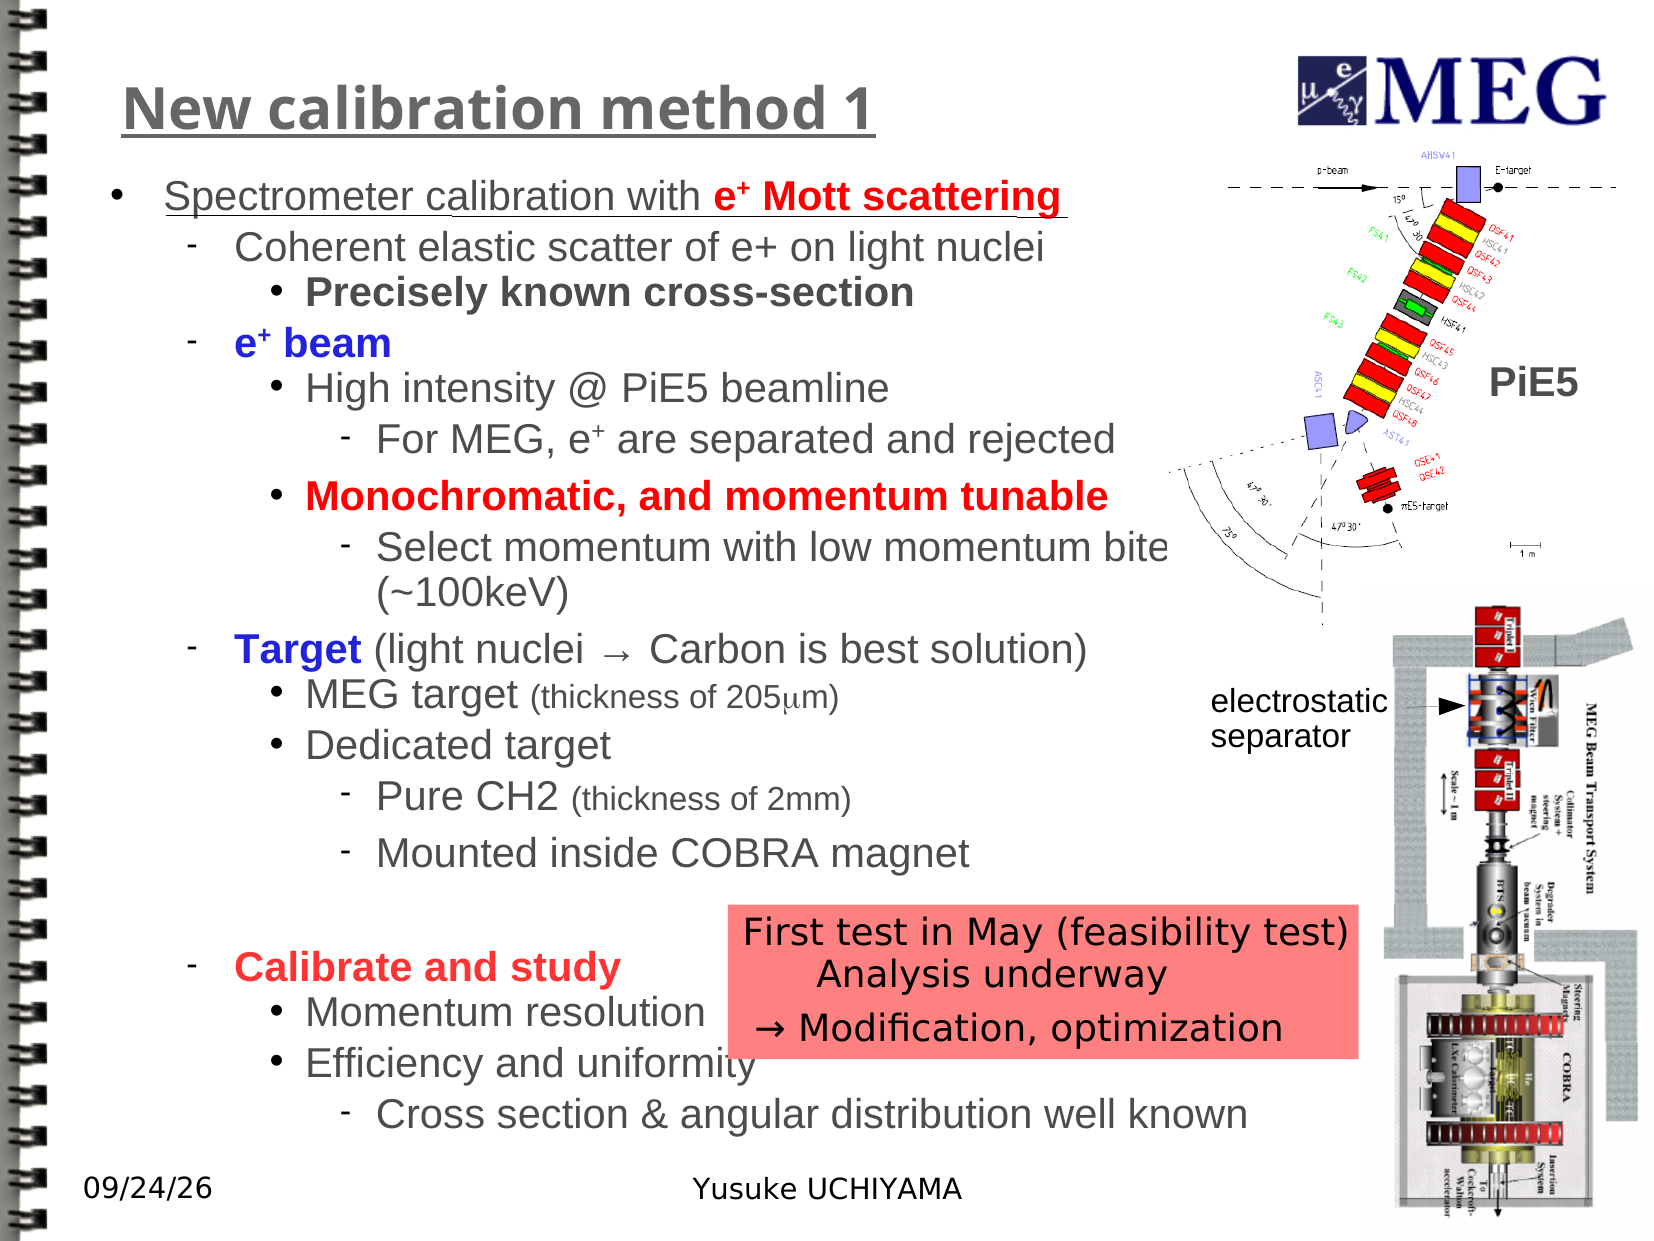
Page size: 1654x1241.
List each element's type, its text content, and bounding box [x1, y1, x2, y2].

text_box First test in May (feasibility test) Analysis underway → Modification, optimization [727, 904, 1358, 1060]
text_box PiE5 [1276, 360, 1599, 409]
title New calibration method 1 [121, 50, 1300, 162]
list Spectrometer calibration with e+ Mott scattering Coherent elastic scatter of e+ on light nuclei Precisely known cross-section e+ beam High intensity @ PiE5 beamline For MEG, e+ are separated and rejected Monochromatic, and momentum tunable Select momentum with low momentum bite (~100keV) Target (light nuclei → Carbon is best solution) MEG target (thickness of 205mm) Dedicated target Pure CH2 (thickness of 2mm) Mounted inside COBRA magnet Calibrate and study Momentum resolution Efficiency and uniformity Cross section & angular distribution well known [92, 174, 1288, 1167]
text_box electrostatic separator [1195, 676, 1404, 765]
picture [0, 0, 1654, 1241]
